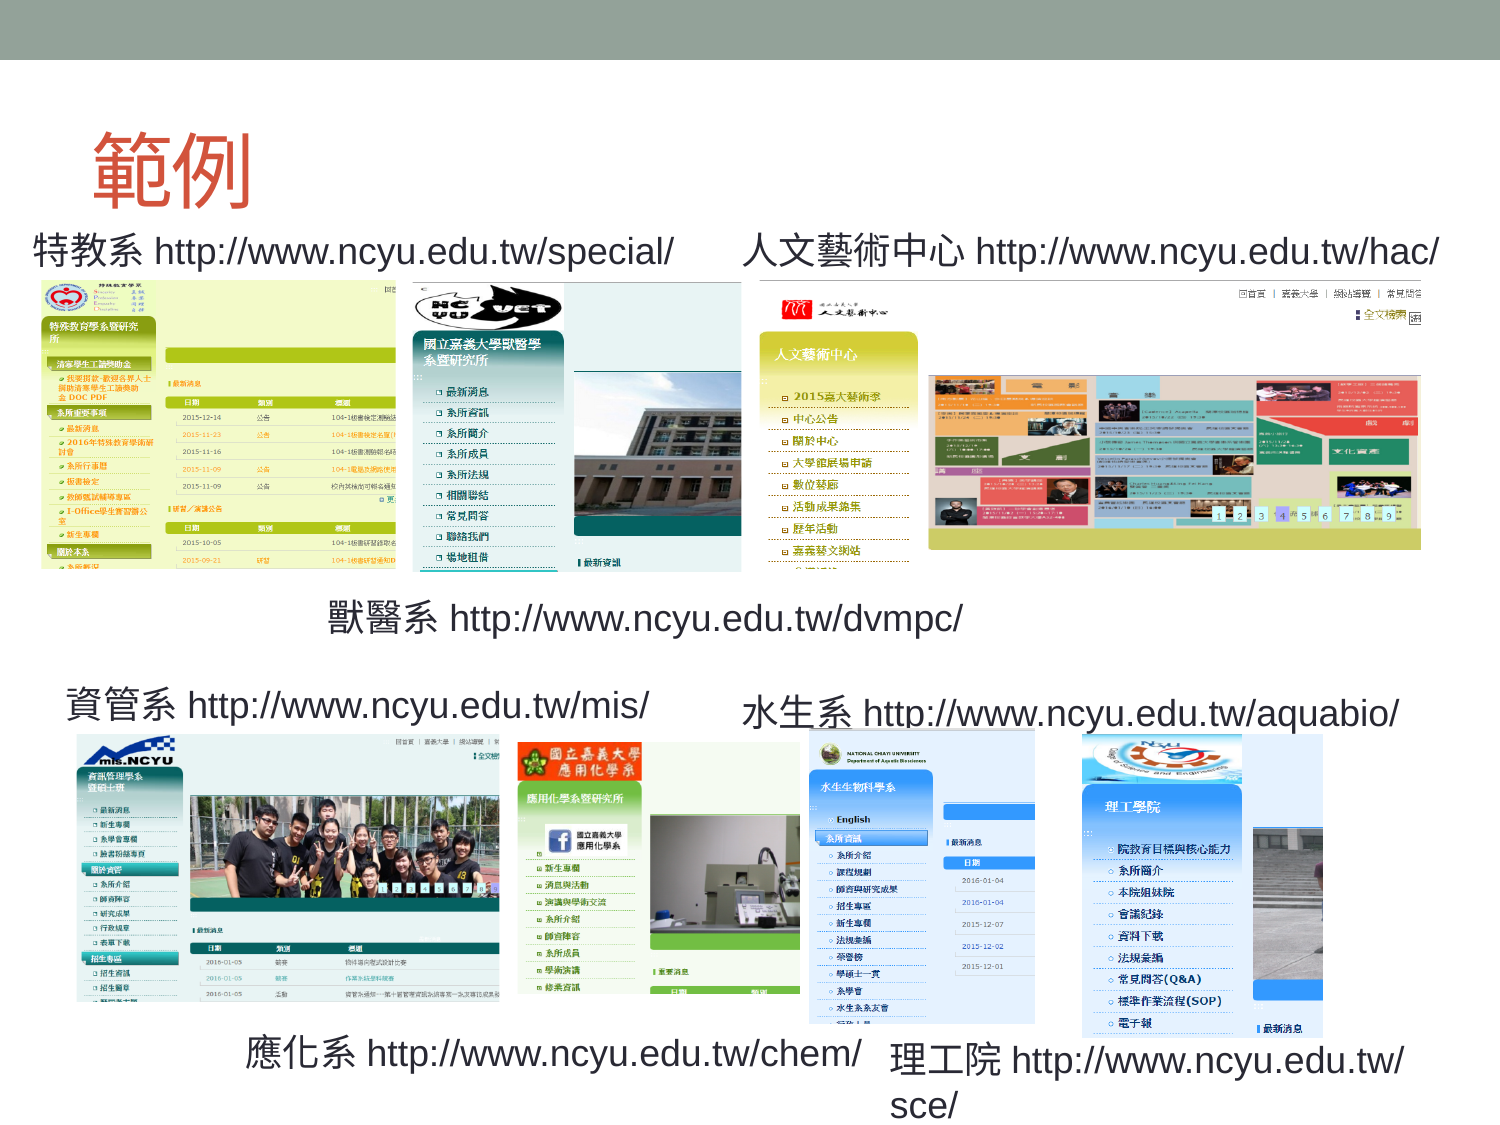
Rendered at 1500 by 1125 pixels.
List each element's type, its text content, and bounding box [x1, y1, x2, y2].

text_box 資管系http://www.ncyu.edu.tw/mis/ [50, 673, 760, 735]
picture [759, 280, 1421, 569]
picture [76, 734, 500, 1002]
title 範例 [75, 87, 1426, 219]
picture [41, 281, 396, 569]
picture [1082, 734, 1323, 1038]
picture [517, 742, 800, 994]
picture [412, 282, 742, 572]
picture [809, 728, 1035, 1025]
text_box 理工院http://www.ncyu.edu.tw/sce/ [875, 1029, 1482, 1125]
text_box 獸醫系http://www.ncyu.edu.tw/dvmpc/ [312, 586, 1022, 647]
text_box 人文藝術中心http://www.ncyu.edu.tw/hac/ [726, 219, 1471, 281]
text_box 特教系http://www.ncyu.edu.tw/special/ [17, 219, 726, 281]
text_box 水生系http://www.ncyu.edu.tw/aquabio/ [726, 682, 1429, 742]
text_box 應化系http://www.ncyu.edu.tw/chem/ [230, 1021, 878, 1081]
